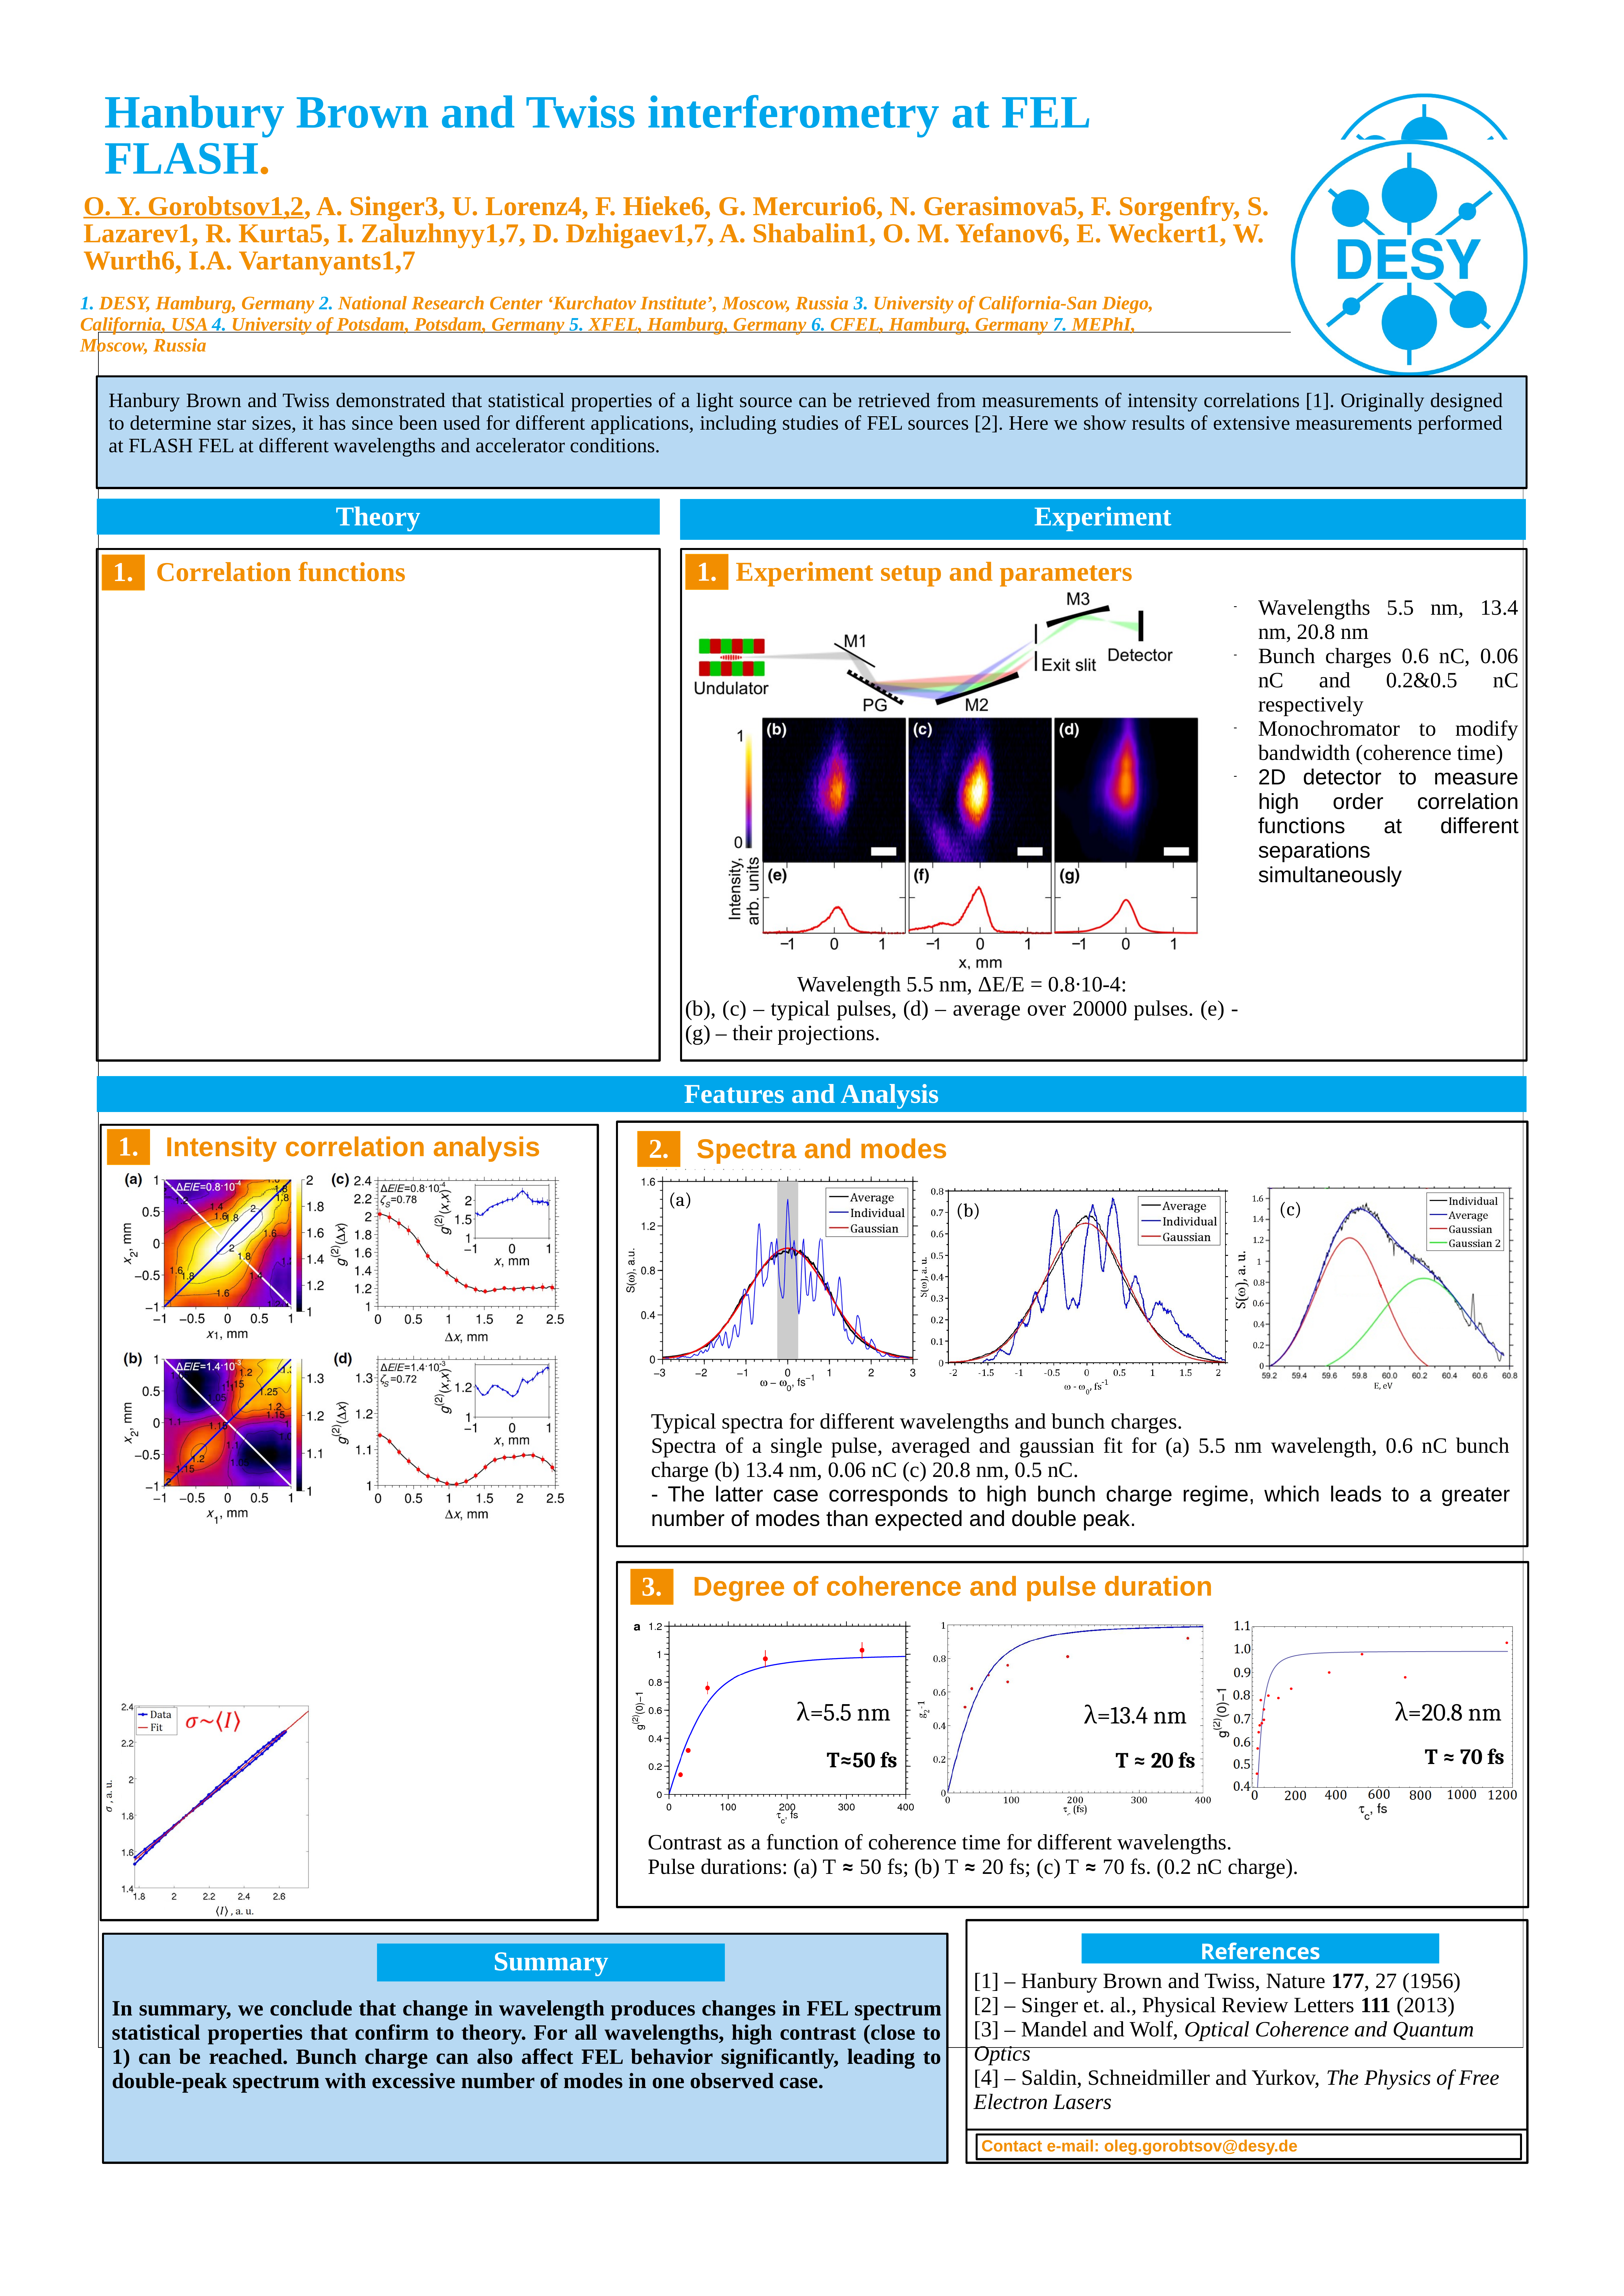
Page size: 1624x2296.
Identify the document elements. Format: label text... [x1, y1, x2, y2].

text_box Hanbury Brown and Twiss demonstrated that statistical properties of a light source can be retrieved from measurements of intensity correlations [1]. Originally designed to determine star sizes, it has since been used for different applications, including studies of FEL sources [2]. Here we show results of extensive measurements performed at FLASH FEL at different wavelengths and accelerator conditions. [104, 386, 1509, 466]
text_box Experiment [680, 499, 1526, 540]
picture [1295, 144, 1524, 372]
text_box λ=20.8 nm [1390, 1696, 1512, 1731]
text_box [97, 376, 1527, 488]
picture [629, 1615, 1520, 1825]
text_box T ≈ 20 fs [1111, 1746, 1206, 1777]
text_box Experiment setup and parameters [731, 554, 1453, 592]
text_box T ≈ 70 fs [1420, 1742, 1515, 1774]
text_box 1. [102, 555, 145, 590]
text_box Wavelengths 5.5 nm, 13.4 nm, 20.8 nm Bunch charges 0.6 nC, 0.06 nC and 0.2&0.5 nC respectively Monochromator to modify bandwidth (coherence time) 2D detector to measure high order correlation functions at different separations simultaneously [1229, 593, 1524, 941]
text_box Hanbury Brown and Twiss interferometry at FEL FLASH. [99, 88, 1244, 194]
text_box (a) [664, 1186, 698, 1215]
text_box 1. [107, 1129, 150, 1165]
text_box 1. [685, 554, 728, 590]
text_box Spectra and modes [692, 1131, 1129, 1169]
picture [1291, 140, 1402, 253]
text_box 3. [630, 1569, 674, 1604]
text_box (b) [951, 1197, 987, 1225]
text_box Contrast as a function of coherence time for different wavelengths. Pulse durations: (a) T ≈ 50 fs; (b) T ≈ 20 fs; (c) T ≈ 70 fs. (0.2 nC charge). [643, 1827, 1501, 1886]
picture [1416, 140, 1528, 251]
text_box λ=5.5 nm [792, 1696, 900, 1731]
text_box Theory [97, 499, 660, 535]
text_box 1. DESY, Hamburg, Germany 2. National Research Center ‘Kurchatov Institute’, Moscow, Russia 3. University of California-San Diego, California, USA 4. University of Potsdam, Potsdam, Germany 5. XFEL, Hamburg, Germany 6. CFEL, Hamburg, Germany 7. MEPhI, Moscow, Russia [75, 290, 1159, 402]
picture [622, 1169, 1520, 1397]
text_box T≈50 fs [822, 1745, 908, 1777]
picture [113, 1167, 570, 1527]
text_box References [1082, 1933, 1439, 1963]
text_box Degree of coherence and pulse duration [688, 1569, 1516, 1607]
text_box [103, 1933, 948, 2163]
picture [105, 1701, 312, 1918]
picture [687, 591, 1205, 969]
picture [1291, 263, 1528, 377]
text_box Correlation functions [151, 555, 528, 593]
text_box O. Y. Gorobtsov1,2, A. Singer3, U. Lorenz4, F. Hieke6, G. Mercurio6, N. Gerasimova5, F. Sorgenfry, S. Lazarev1, R. Kurta5, I. Zaluzhnyy1,7, D. Dzhigaev1,7, A. Shabalin1, O. M. Yefanov6, E. Weckert1, W. Wurth6, I.A. Vartanyants1,7 [78, 191, 1291, 376]
text_box Typical spectra for different wavelengths and bunch charges. Spectra of a single pulse, averaged and gaussian fit for (a) 5.5 nm wavelength, 0.6 nC bunch charge (b) 13.4 nm, 0.06 nC (c) 20.8 nm, 0.5 nC. - The latter case corresponds to high bunch charge regime, which leads to a greater number of modes than expected and double peak. [646, 1407, 1516, 1544]
text_box Intensity correlation analysis [161, 1129, 598, 1167]
text_box λ=13.4 nm [1079, 1699, 1201, 1734]
text_box [1] – Hanbury Brown and Twiss, Nature 177, 27 (1956) [2] – Singer et. al., Physical Review Letters 111 (2013) [3] – Mandel and Wolf, Optical Coherence and Quantum Optics [4] – Saldin, Schneidmiller and Yurkov, The Physics of Free Electron Lasers [969, 1966, 1525, 2130]
text_box Wavelength 5.5 nm, ΔE/E = 0.8∙10-4: (b), (c) – typical pulses, (d) – average over 20000 pulses. (e) - (g) – their projections. [680, 969, 1244, 1054]
text_box 2. [638, 1131, 680, 1167]
text_box (c) [1274, 1196, 1308, 1224]
text_box Summary [377, 1944, 725, 1981]
text_box Contact e-mail: oleg.gorobtsov@desy.de [976, 2134, 1521, 2159]
text_box In summary, we conclude that change in wavelength produces changes in FEL spectrum statistical properties that confirm to theory. For all wavelengths, high contrast (close to 1) can be reached. Bunch charge can also affect FEL behavior significantly, leading to double-peak spectrum with excessive number of modes in one observed case. [107, 1994, 948, 2159]
text_box Features and Analysis [97, 1076, 1527, 1112]
